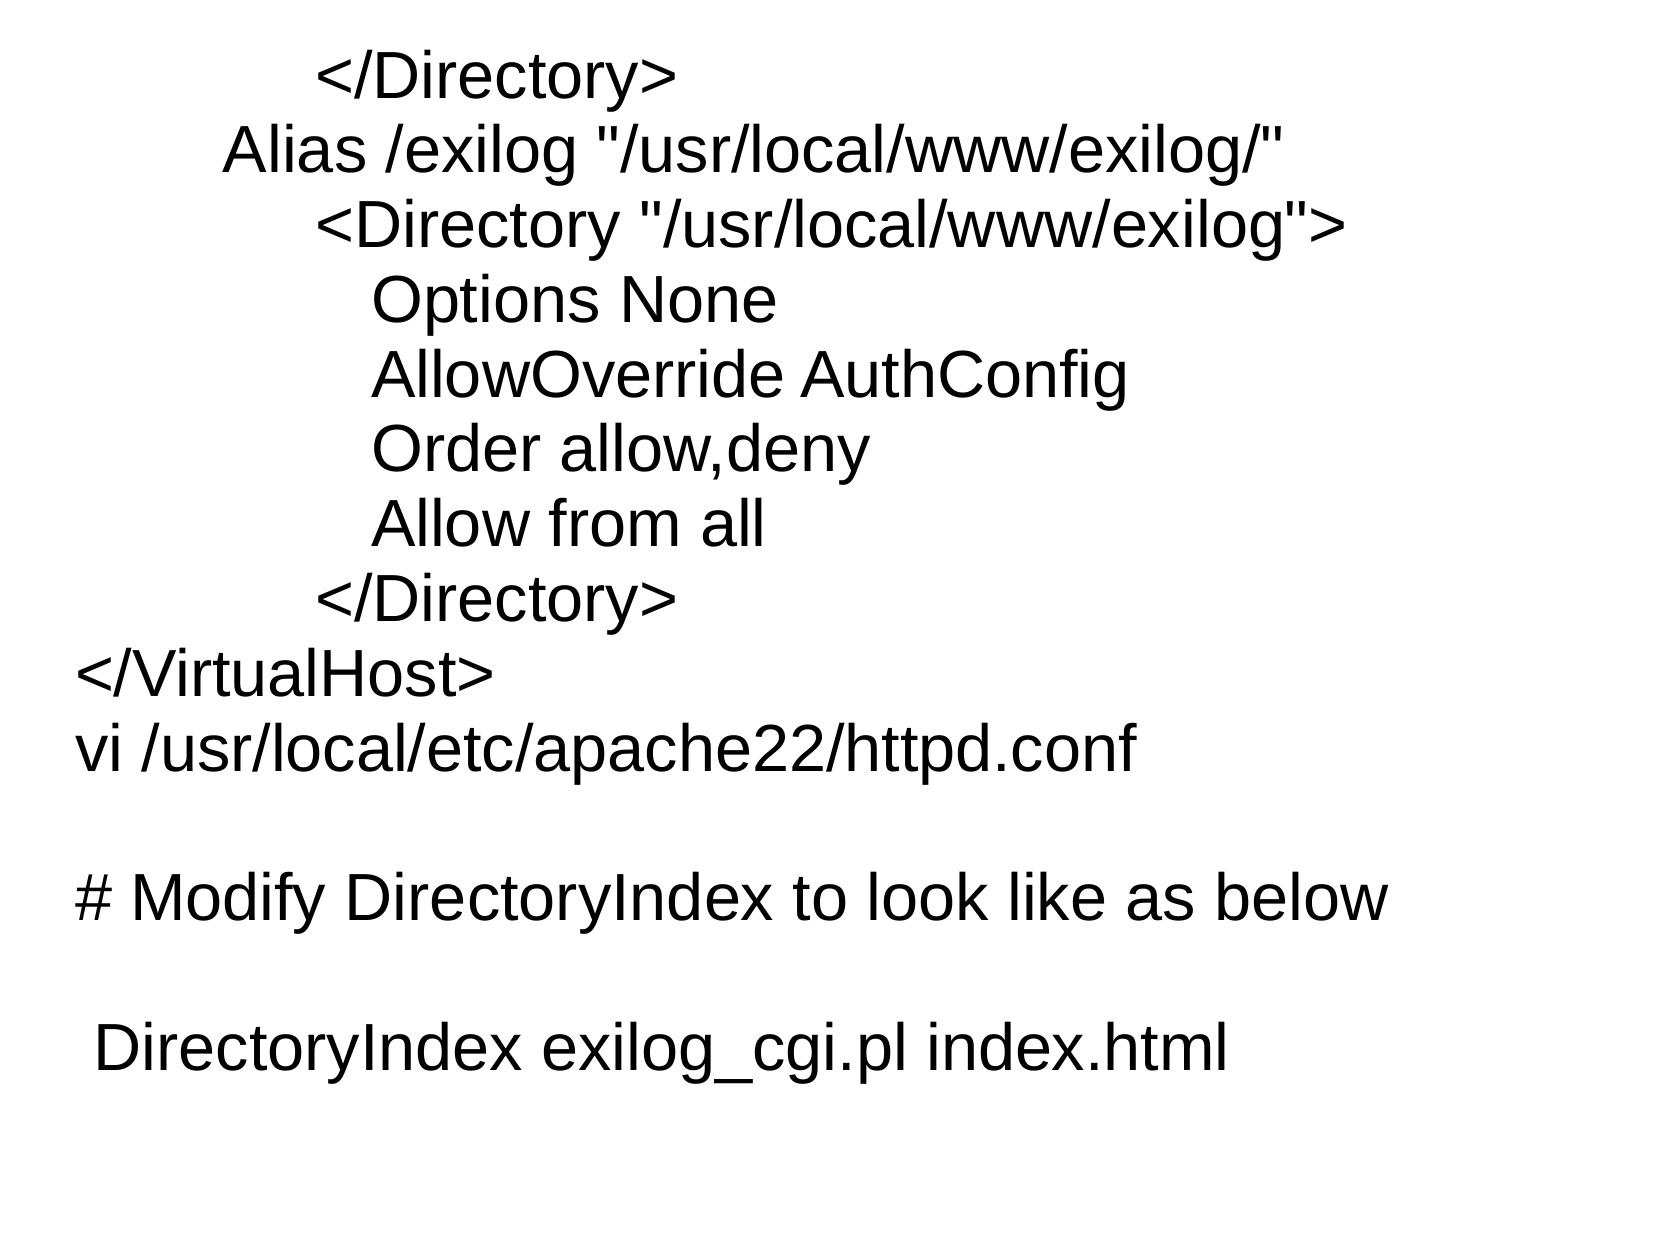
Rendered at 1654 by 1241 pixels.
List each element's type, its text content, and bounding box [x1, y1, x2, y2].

subtitle </Directory> Alias /exilog "/usr/local/www/exilog/" <Directory "/usr/local/www/exilog"> Options None AllowOverride AuthConfig Order allow,deny Allow from all </Directory> </VirtualHost> vi /usr/local/etc/apache22/httpd.conf # Modify DirectoryIndex to look like as below DirectoryIndex exilog_cgi.pl index.html [75, 37, 1564, 1160]
